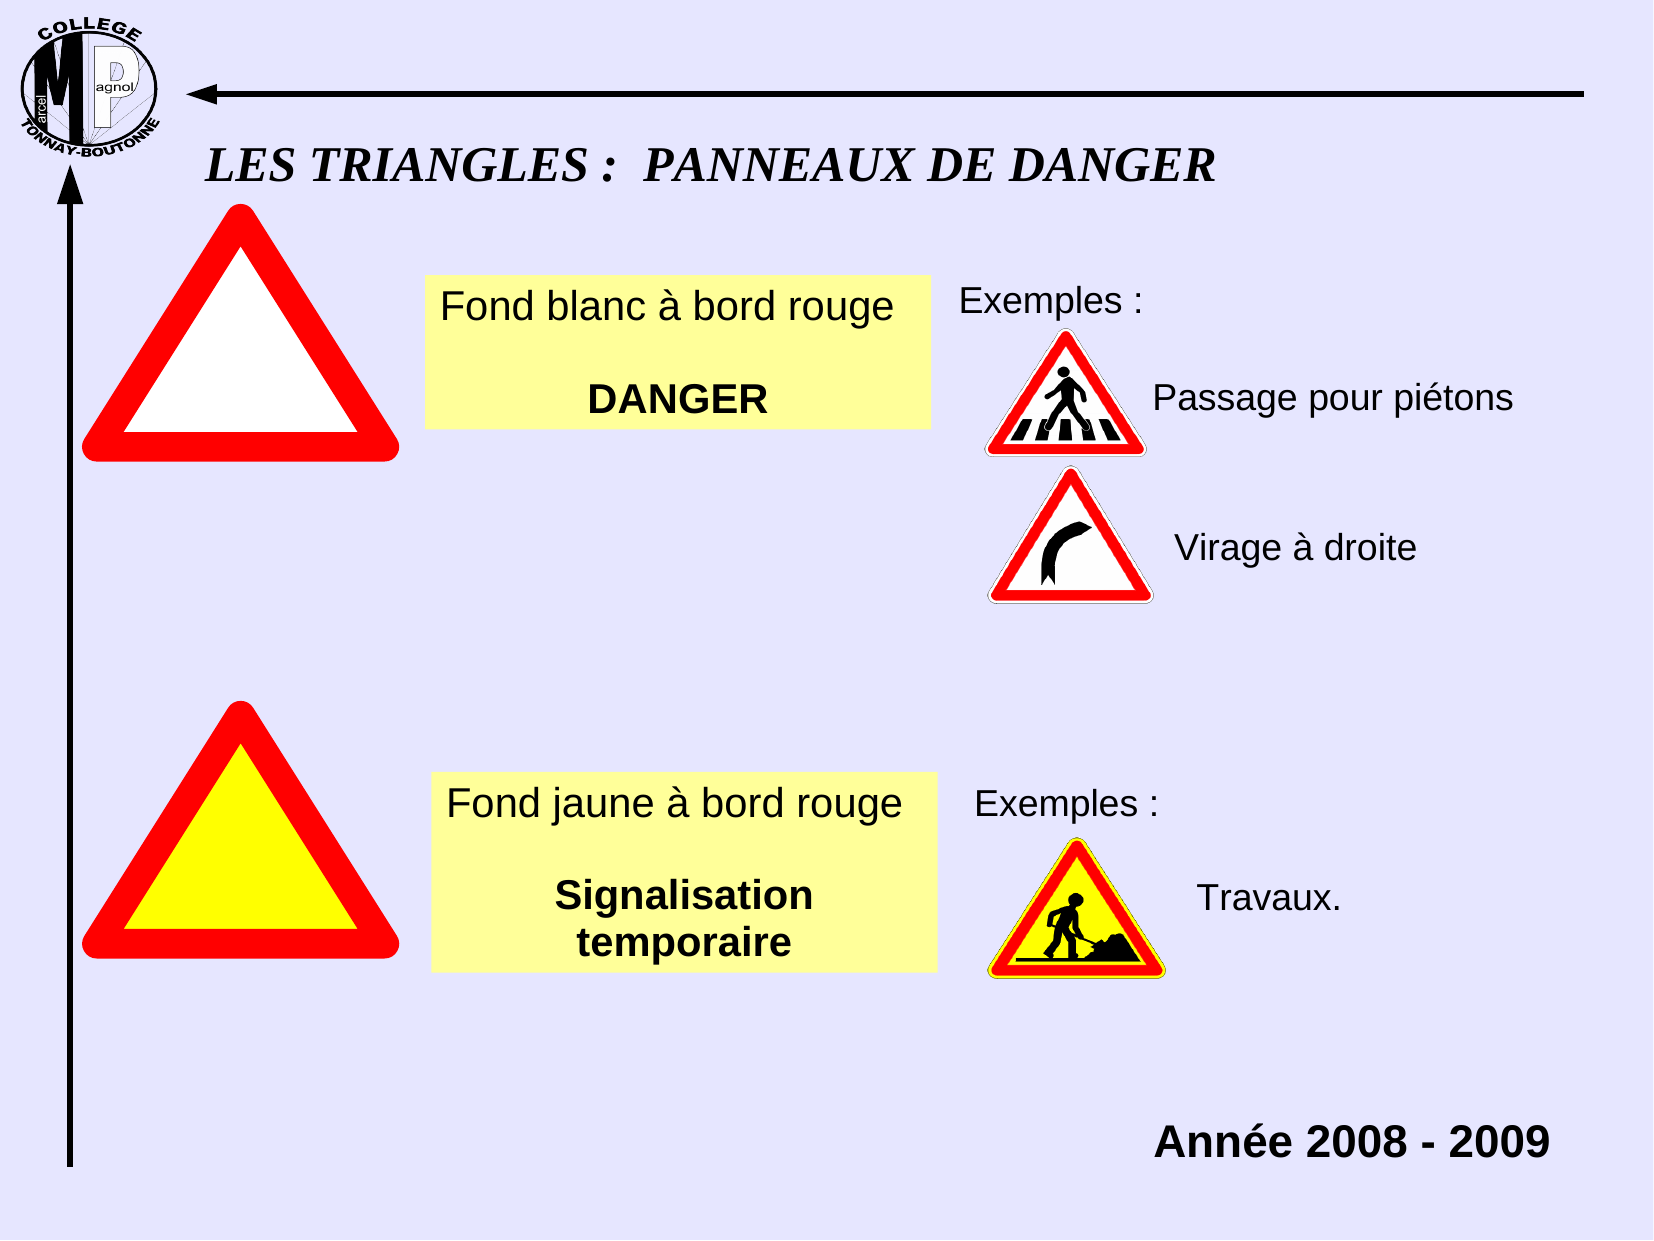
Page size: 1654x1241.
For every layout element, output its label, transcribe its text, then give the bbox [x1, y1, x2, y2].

text_box [96, 715, 385, 944]
text_box Exemples : [959, 775, 1201, 832]
picture [987, 465, 1154, 604]
text_box Fond blanc à bord rouge DANGER [425, 275, 932, 430]
text_box Travaux. [1181, 868, 1592, 926]
text_box Passage pour piétons [1137, 368, 1551, 426]
picture [984, 328, 1147, 457]
picture [987, 837, 1166, 979]
text_box LES TRIANGLES : PANNEAUX DE DANGER [190, 129, 1491, 202]
picture [19, 17, 160, 157]
text_box Fond jaune à bord rouge Signalisation temporaire [431, 771, 938, 973]
text_box [96, 218, 385, 447]
text_box Virage à droite [1159, 518, 1572, 576]
text_box Exemples : [943, 271, 1188, 329]
text_box Année 2008 - 2009 [1138, 1108, 1574, 1175]
